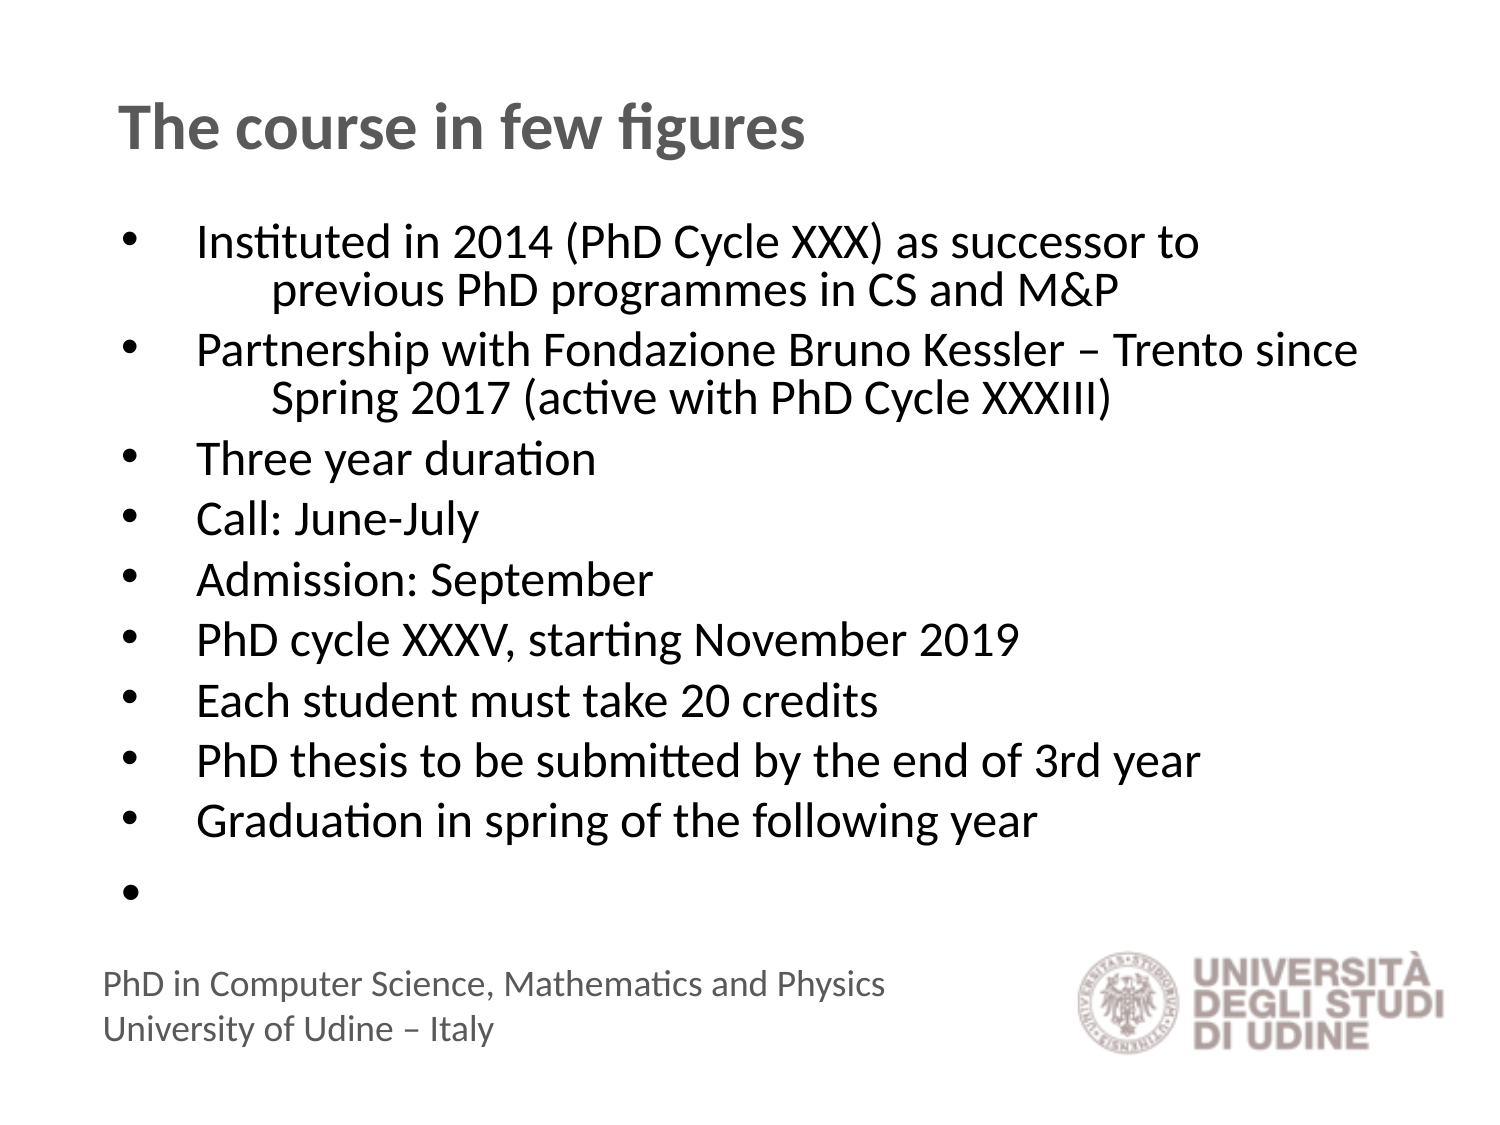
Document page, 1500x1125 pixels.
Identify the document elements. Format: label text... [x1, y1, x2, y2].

text_box The course in few figures [103, 75, 1379, 188]
picture [1076, 950, 1447, 1058]
title PhD in Computer Science, Mathematics and Physics University of Udine – Italy [87, 928, 938, 1079]
subtitle Instituted in 2014 (PhD Cycle XXX) as successor to previous PhD programmes in CS and M&P Partnership with Fondazione Bruno Kessler – Trento since Spring 2017 (active with PhD Cycle XXXIII) Three year duration Call: June-July Admission: September PhD cycle XXXV, starting November 2019 Each student must take 20 credits PhD thesis to be submitted by the end of 3rd year Graduation in spring of the following year [106, 212, 1401, 901]
